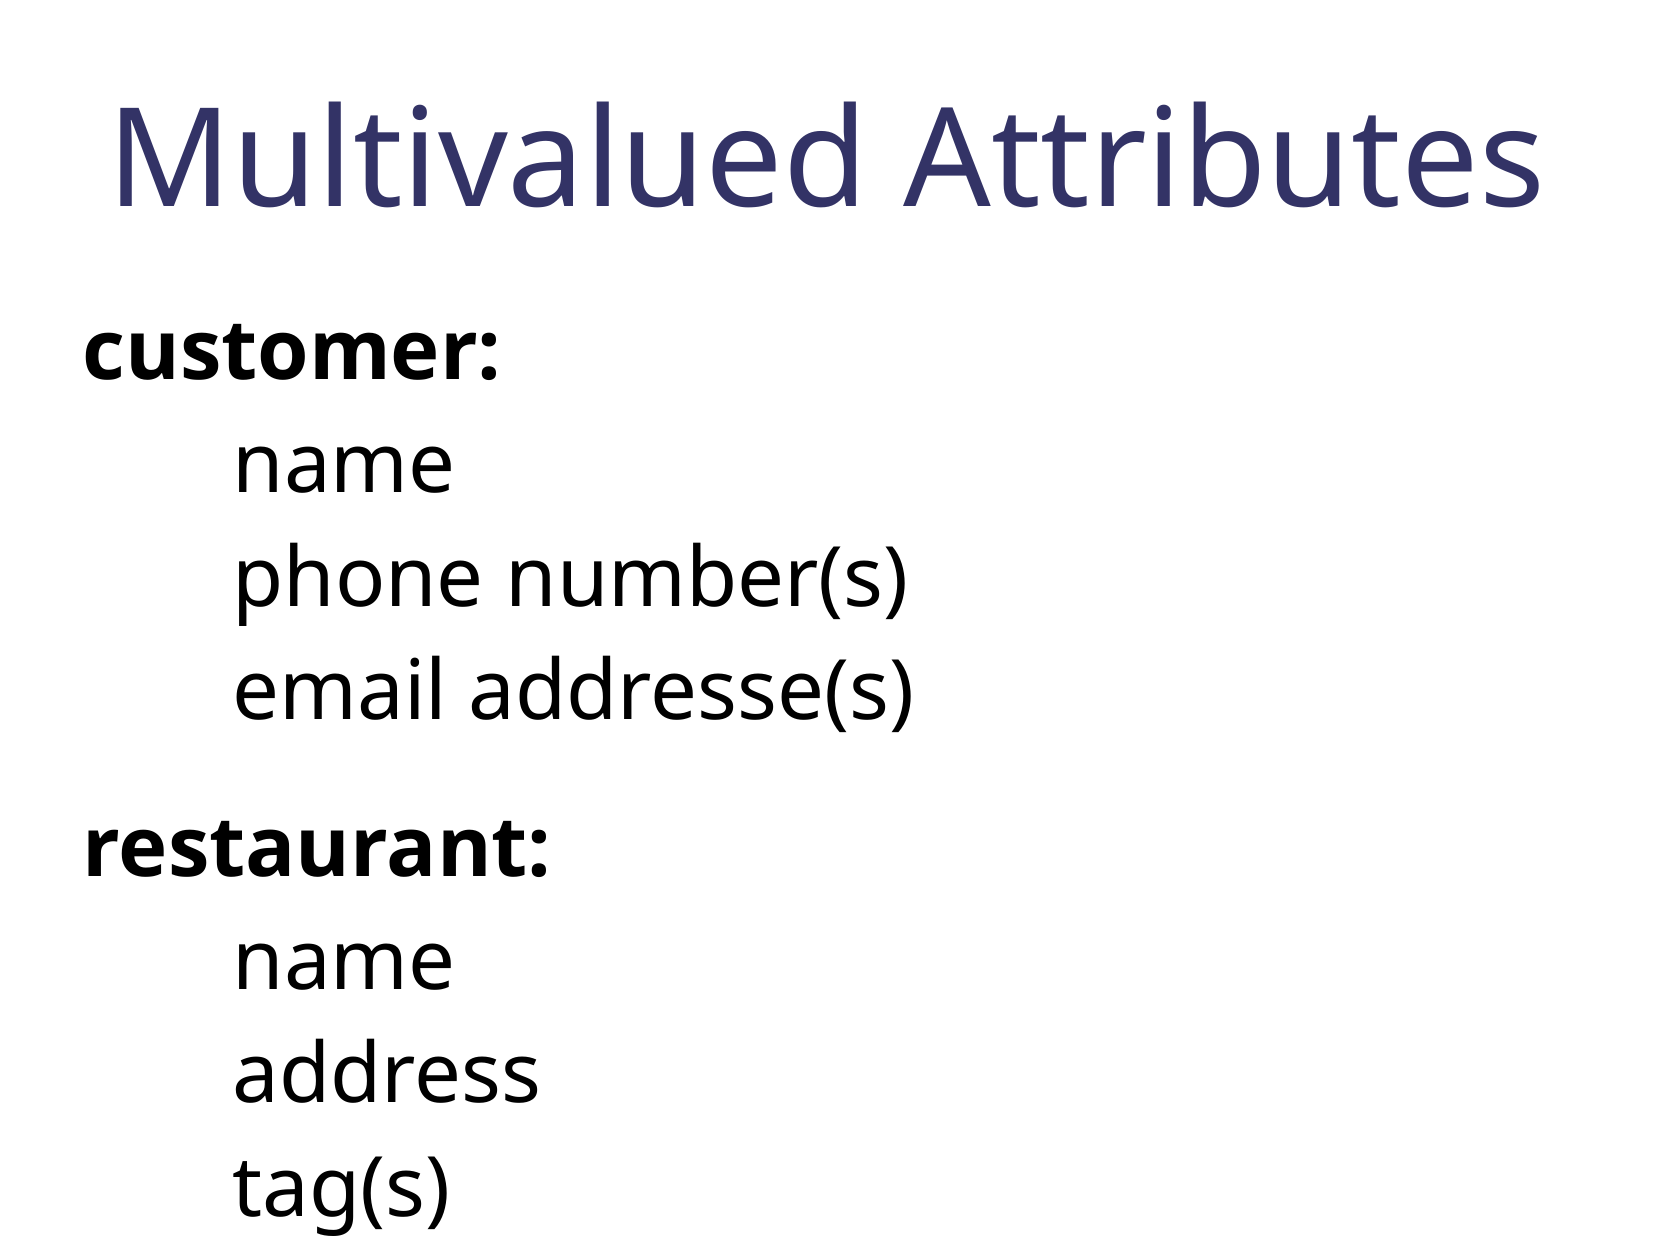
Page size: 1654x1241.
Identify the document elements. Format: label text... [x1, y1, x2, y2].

title Multivalued Attributes [0, 49, 1654, 257]
subtitle customer: name phone number(s) email addresse(s) restaurant: name address tag(s) [82, 290, 1571, 1139]
